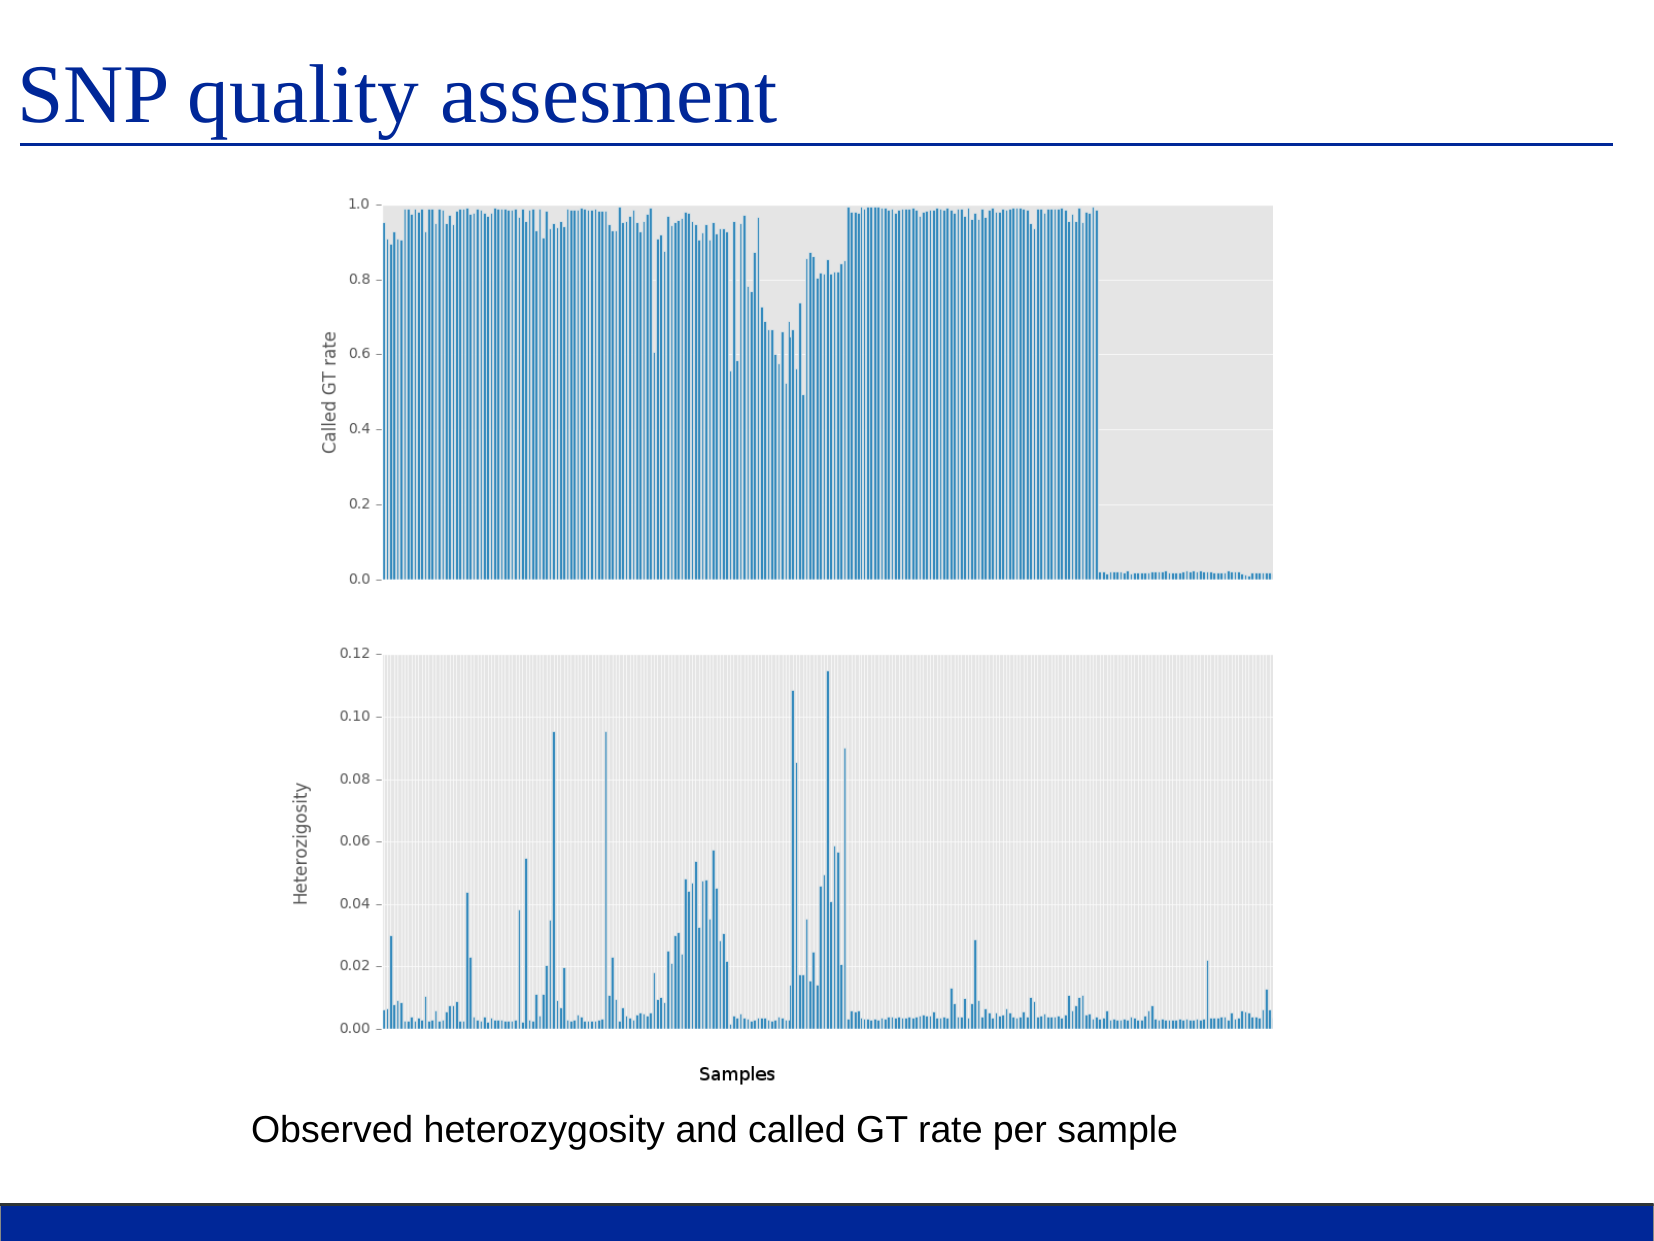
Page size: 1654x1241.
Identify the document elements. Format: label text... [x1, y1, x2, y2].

title SNP quality assesment [17, 0, 1589, 198]
text_box Observed heterozygosity and called GT rate per sample [236, 1100, 1536, 1158]
picture [283, 153, 1273, 1099]
